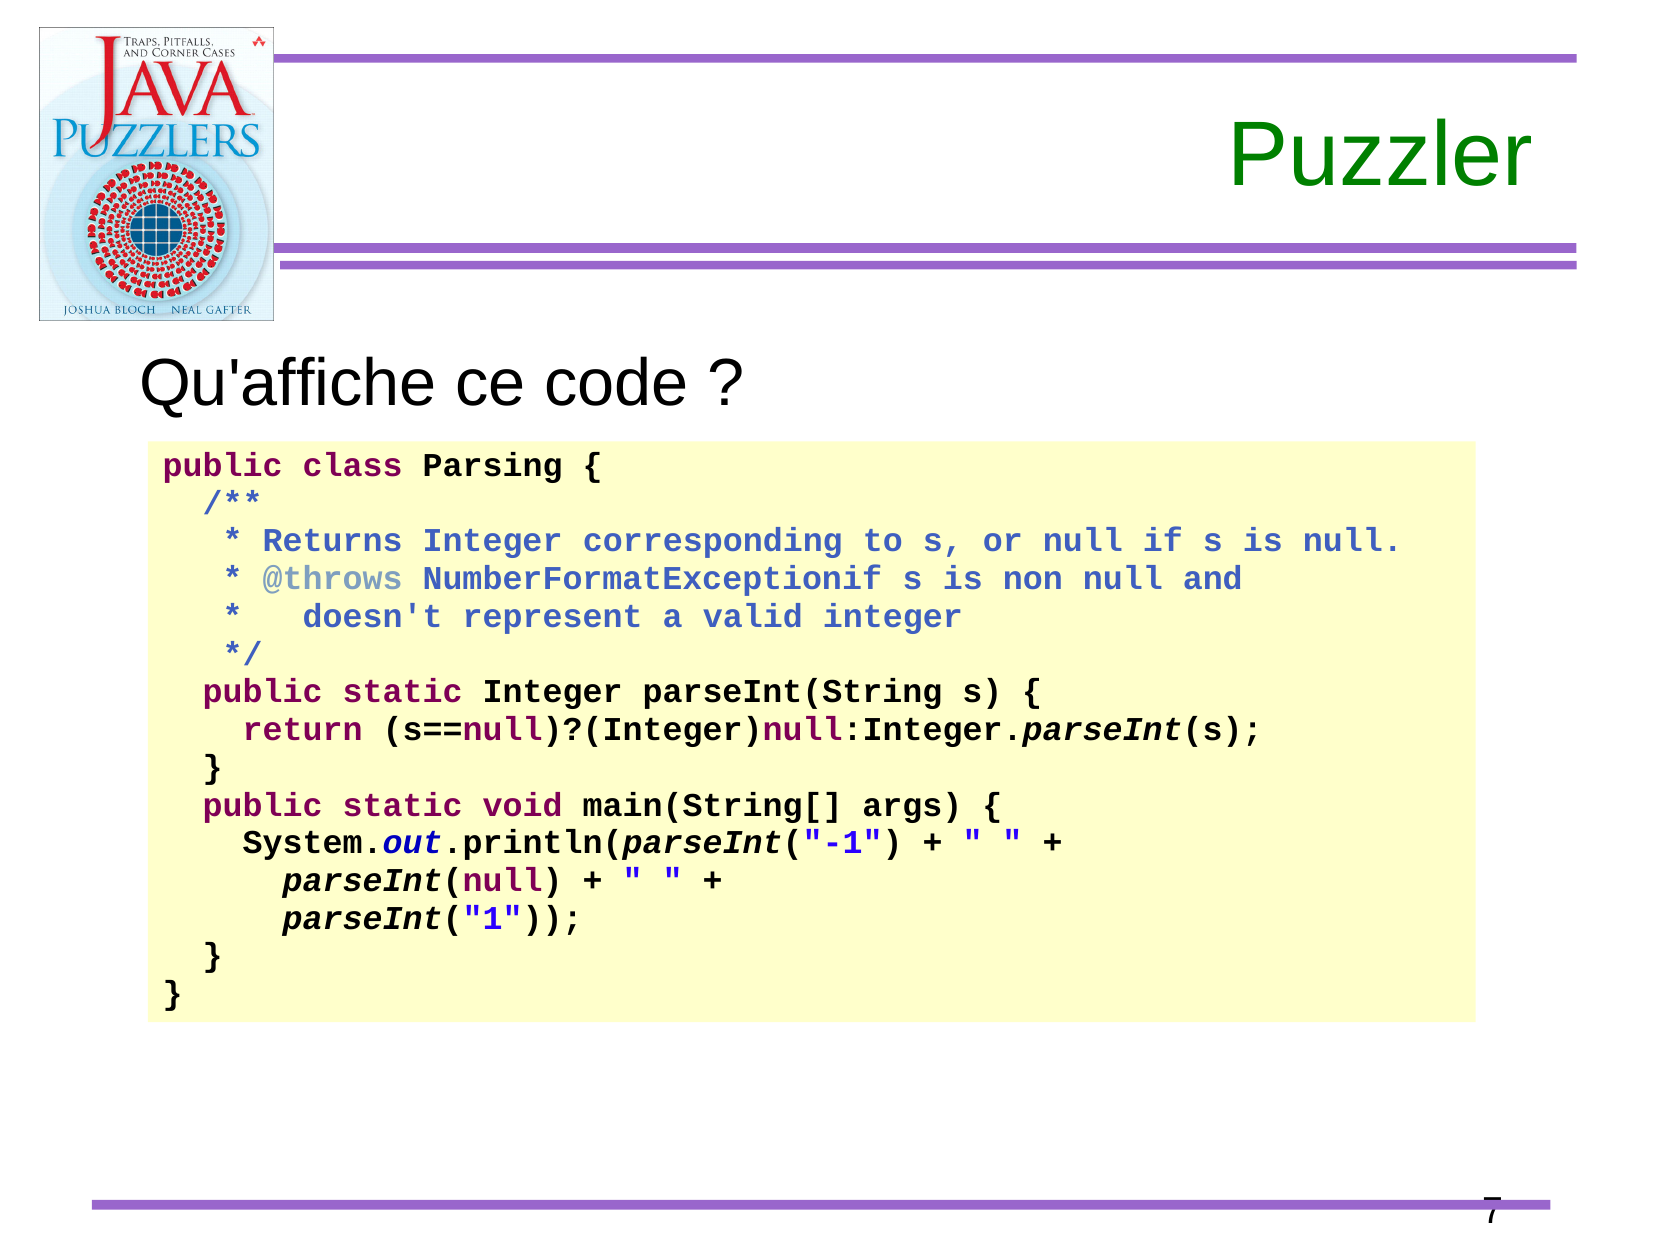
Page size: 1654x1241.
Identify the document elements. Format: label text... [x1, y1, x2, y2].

picture [39, 27, 274, 321]
title Puzzler [274, 49, 1534, 257]
text_box public class Parsing { /** * Returns Integer corresponding to s, or null if s is null. * @throws NumberFormatExceptionif s is non null and * doesn't represent a valid integer */ public static Integer parseInt(String s) { return (s==null)?(Integer)null:Integer.parseInt(s); } public static void main(String[] args) { System.out.println(parseInt("-1") + " " + parseInt(null) + " " + parseInt("1")); } } [147, 441, 1476, 1021]
list Qu'affiche ce code ? [121, 344, 1534, 1127]
